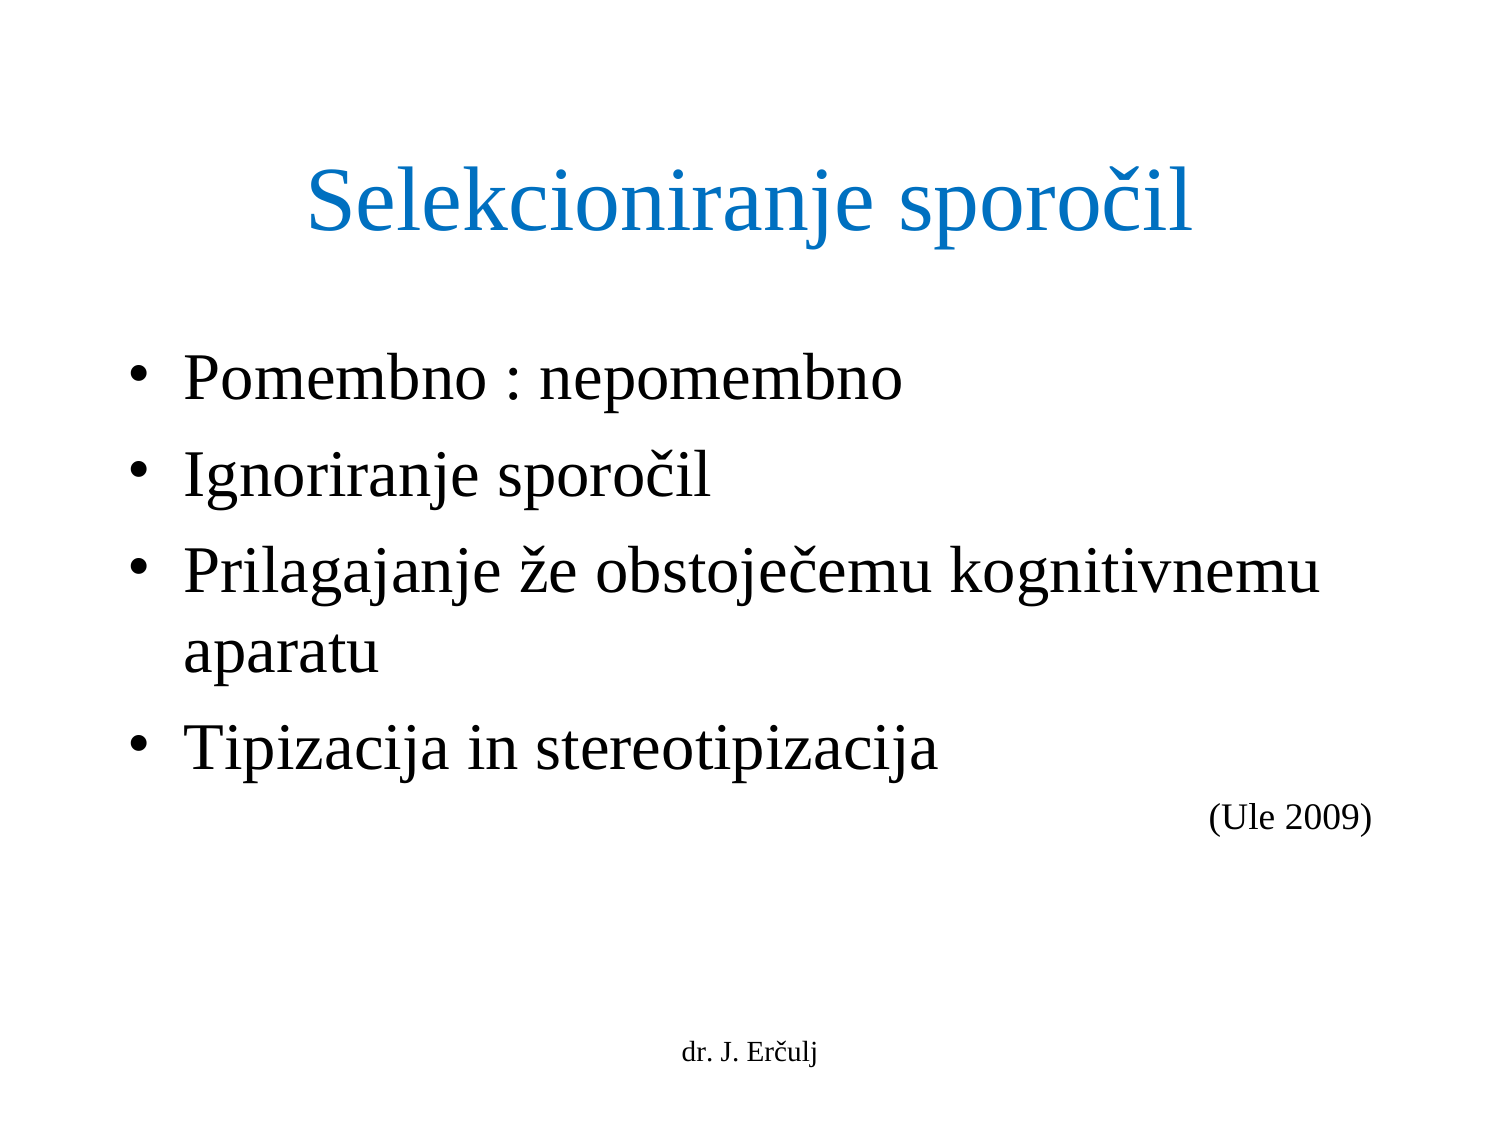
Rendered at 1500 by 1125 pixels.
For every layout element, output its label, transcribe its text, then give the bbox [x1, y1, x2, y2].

title Selekcioniranje sporočil [112, 99, 1388, 288]
list Pomembno : nepomembno Ignoriranje sporočil Prilagajanje že obstoječemu kognitivnemu aparatu Tipizacija in stereotipizacija (Ule 2009) [112, 324, 1388, 1001]
text_box dr. J. Erčulj [512, 1025, 988, 1101]
